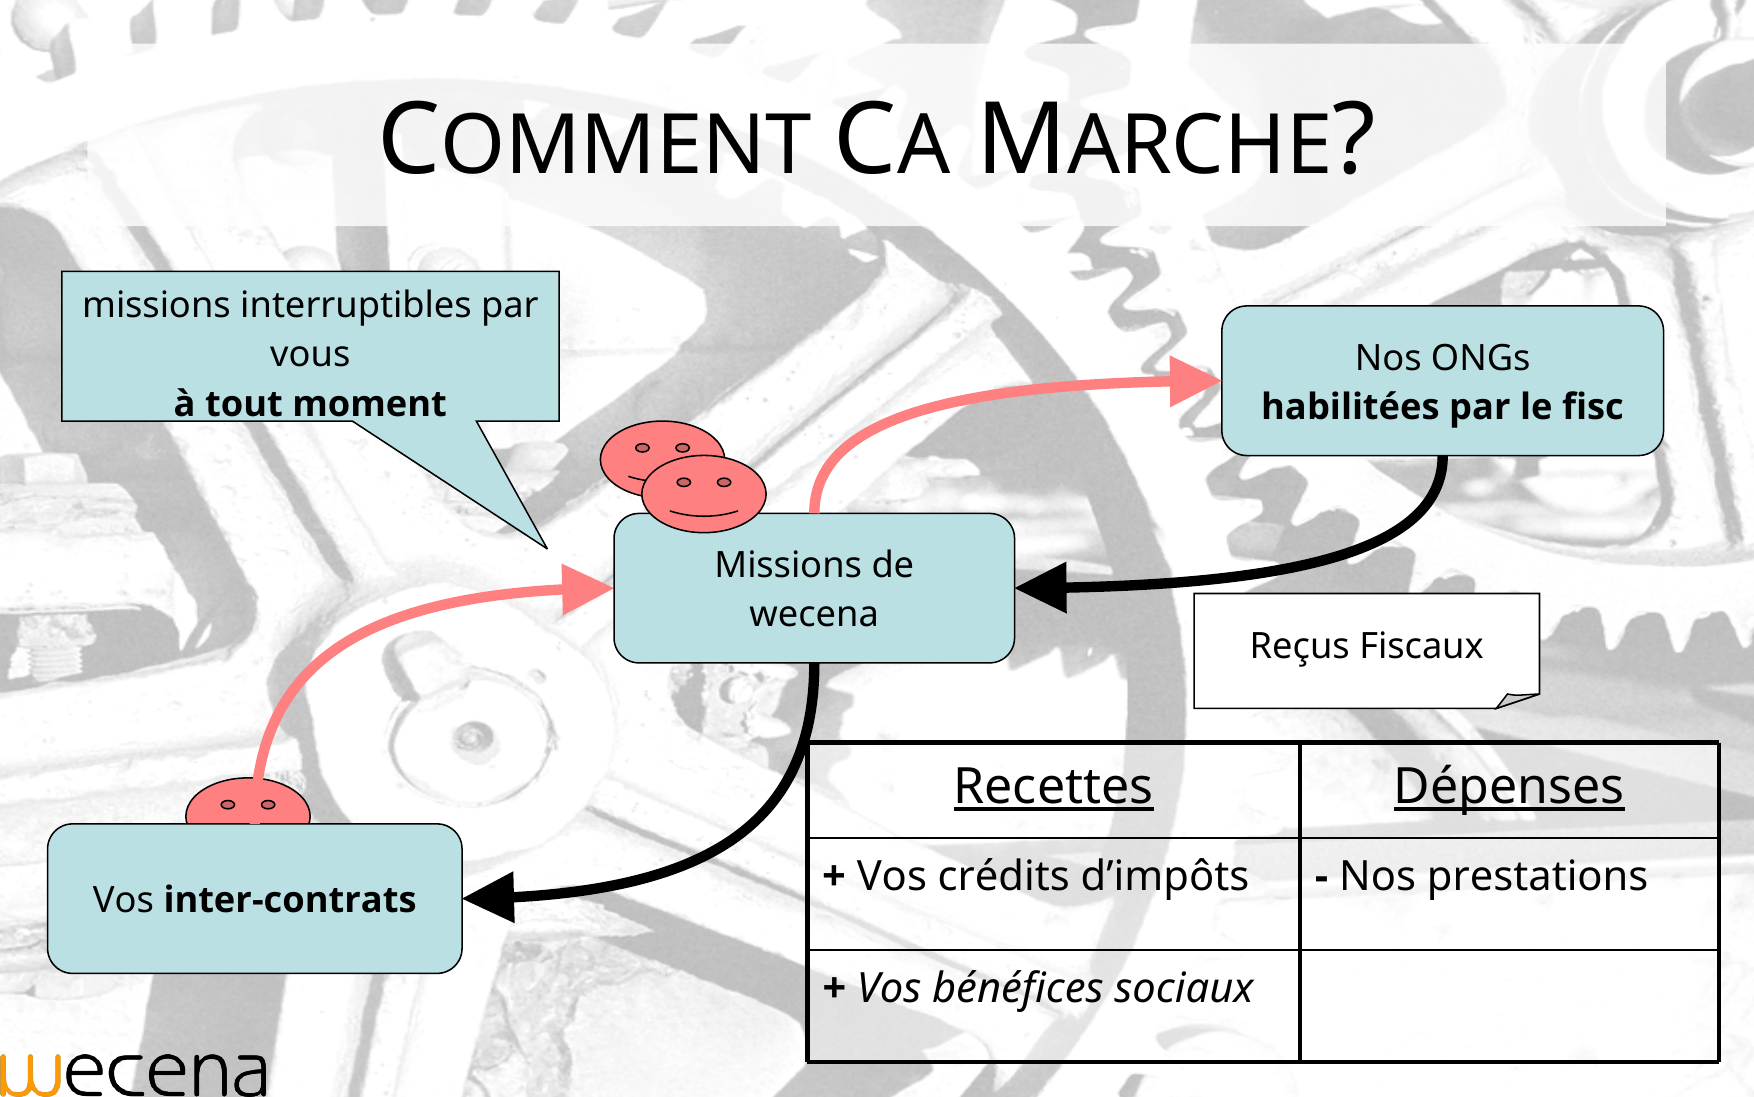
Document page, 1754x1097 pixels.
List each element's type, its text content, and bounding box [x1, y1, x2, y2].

text_box missions interruptibles par vous à tout moment [61, 271, 560, 549]
text_box + Vos crédits d’impôts [810, 839, 1298, 949]
text_box [600, 421, 767, 533]
text_box Nos ONGs habilitées par le fisc [1221, 305, 1664, 456]
text_box Missions de wecena [614, 513, 1015, 663]
text_box - Nos prestations [1302, 839, 1717, 949]
picture [0, 0, 1754, 1097]
text_box Vos inter-contrats [47, 823, 463, 974]
text_box Dépenses [1302, 745, 1717, 837]
text_box [261, 779, 311, 823]
text_box Recettes [810, 745, 1298, 837]
title COMMENT CA MARCHE? [87, 43, 1666, 227]
text_box Reçus Fiscaux [1194, 593, 1540, 709]
text_box [185, 777, 252, 823]
text_box [1302, 951, 1717, 1060]
text_box + Vos bénéfices sociaux [810, 951, 1298, 1060]
